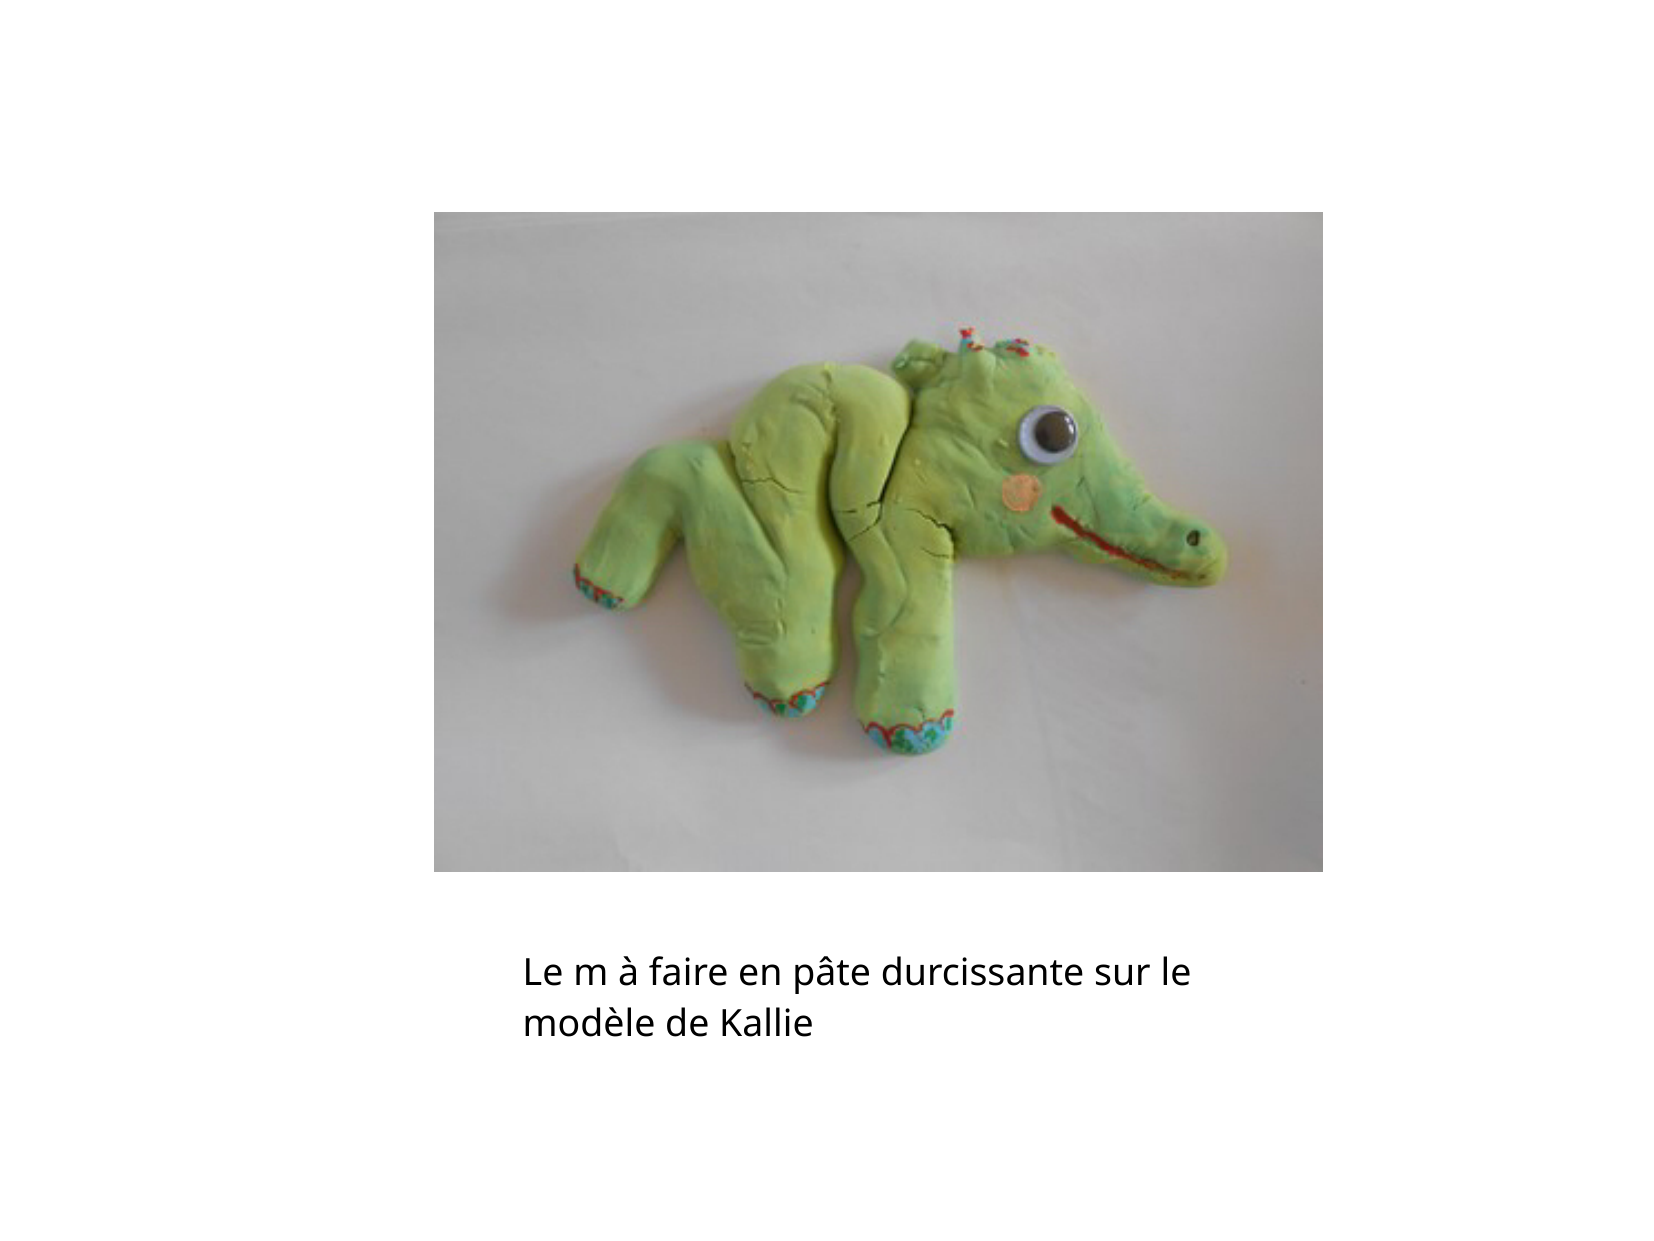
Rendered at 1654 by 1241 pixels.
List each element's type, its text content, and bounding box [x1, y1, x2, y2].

text_box Le m à faire en pâte durcissante sur le modèle de Kallie [507, 937, 1288, 1056]
picture [434, 212, 1323, 872]
